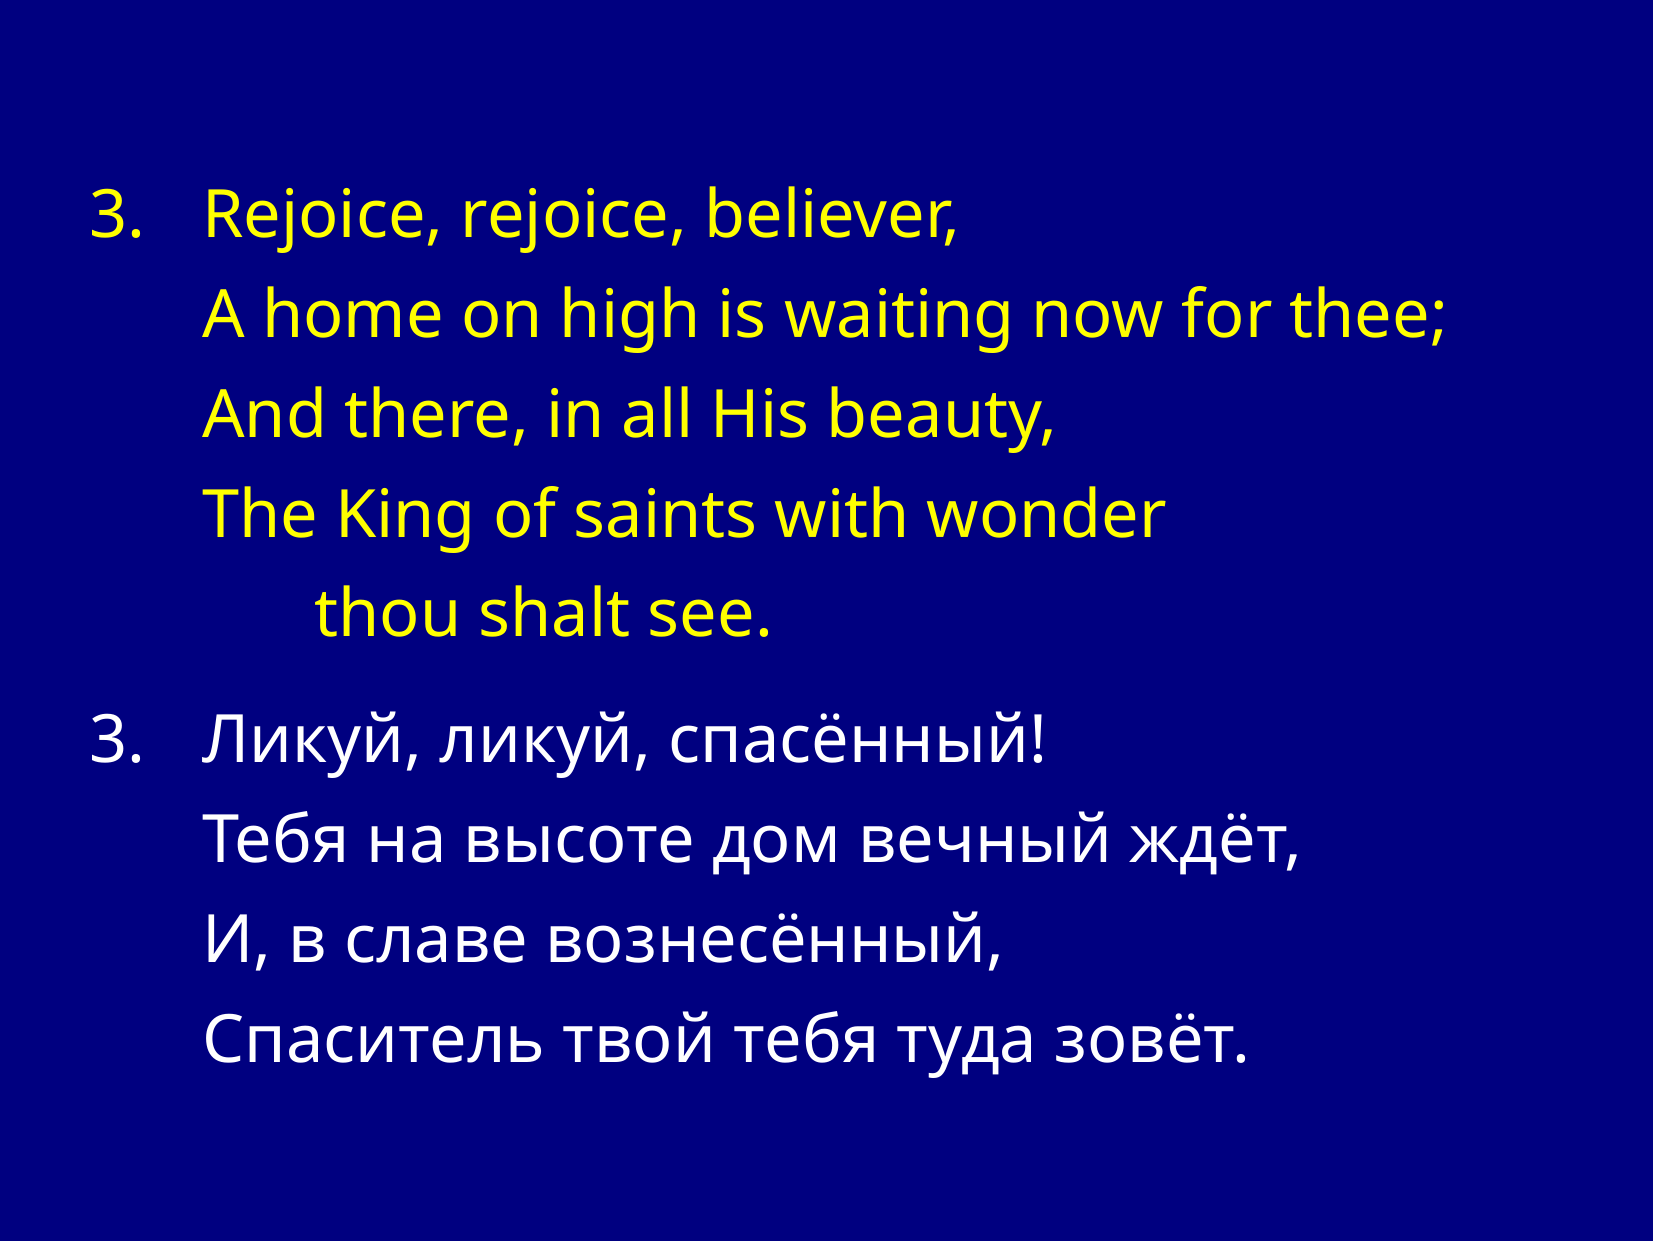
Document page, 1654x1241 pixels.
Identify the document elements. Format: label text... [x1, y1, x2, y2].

text_box 3. Rejoice, rejoice, believer, A home on high is waiting now for thee; And there, in all His beauty, The King of saints with wonder thou shalt see. [75, 150, 1576, 638]
text_box 3. Ликуй, ликуй, спасённый! Тебя на высоте дом вечный ждёт, И, в славе вознесённый, Спаситель твой тебя туда зовёт. [75, 675, 1576, 1163]
